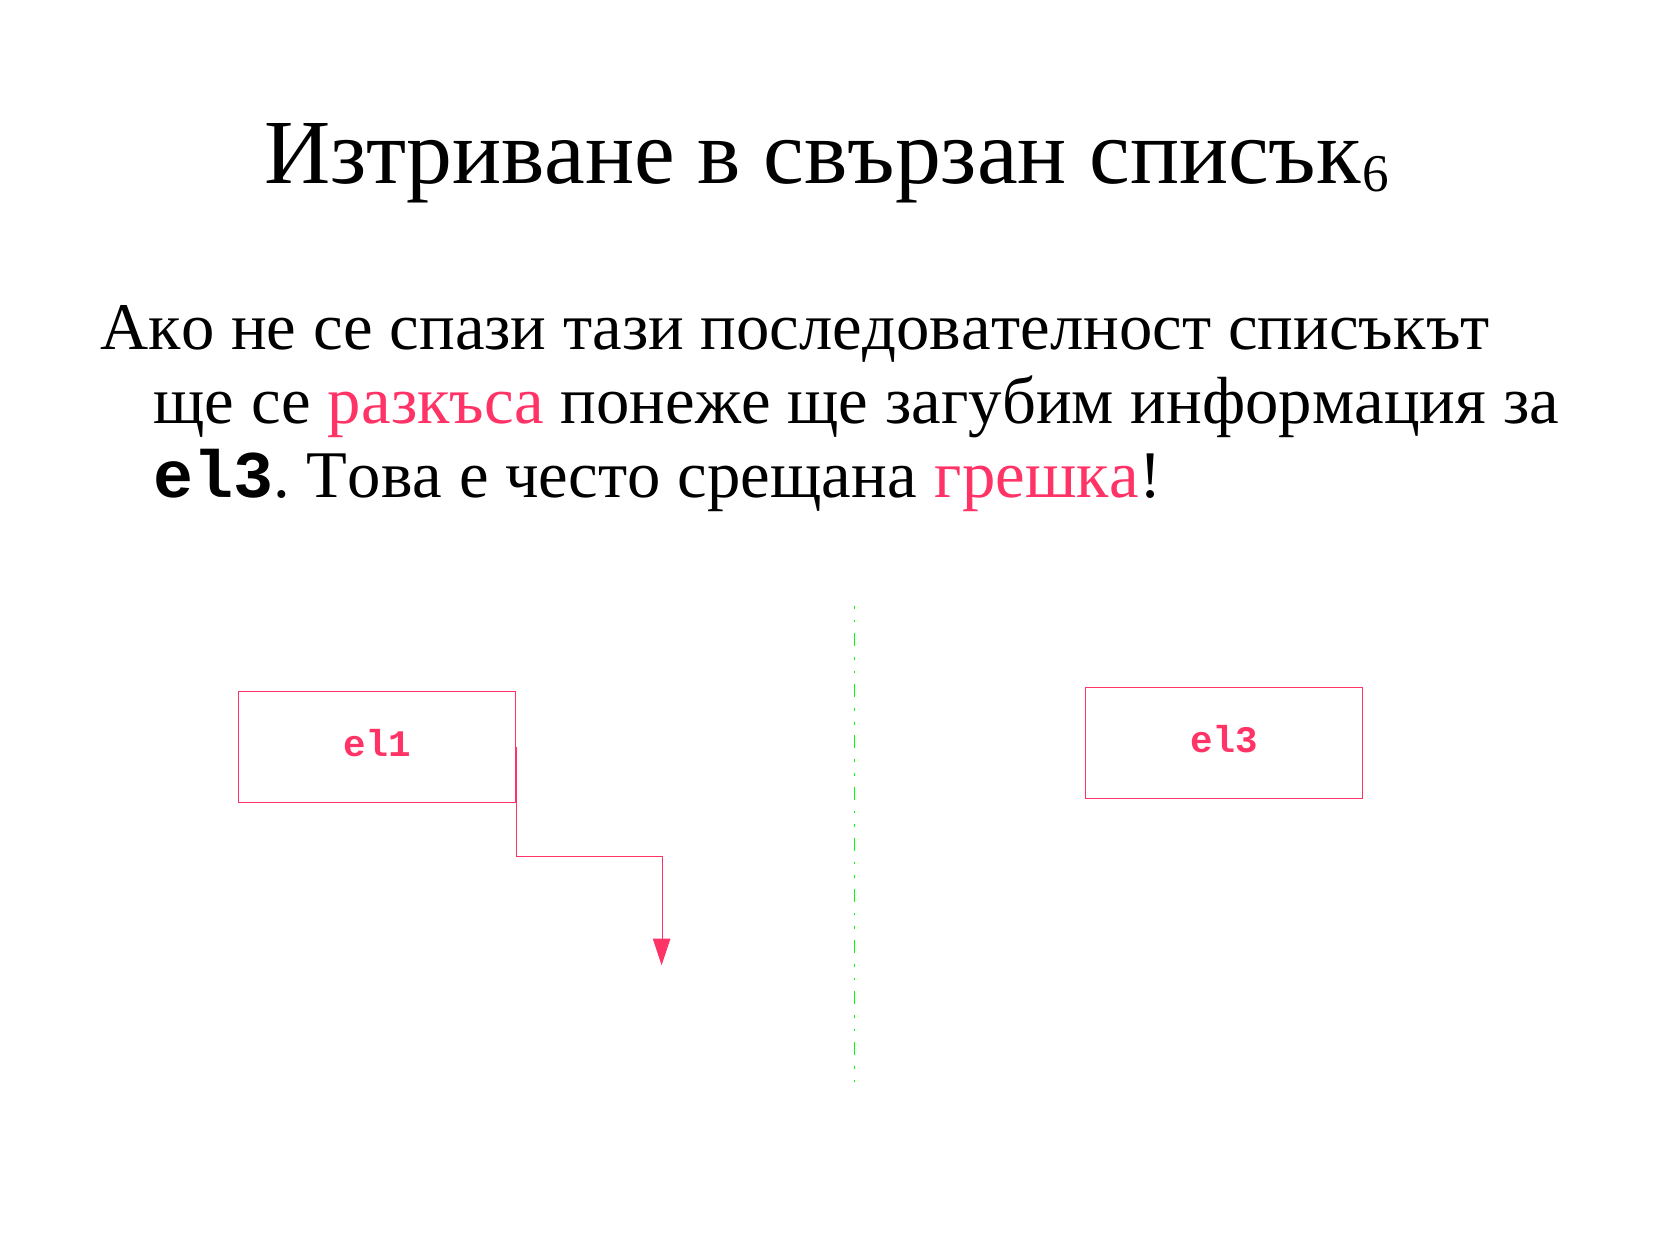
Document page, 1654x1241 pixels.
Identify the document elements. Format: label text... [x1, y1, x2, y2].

list Ако не се спази тази последователност списъкът ще се разкъса понеже ще загубим информация за el3. Това е често срещана грешка! [82, 290, 1571, 1109]
text_box el3 [1085, 687, 1363, 799]
text_box el1 [238, 691, 516, 803]
title Изтриване в свързан списък6 [82, 49, 1571, 257]
